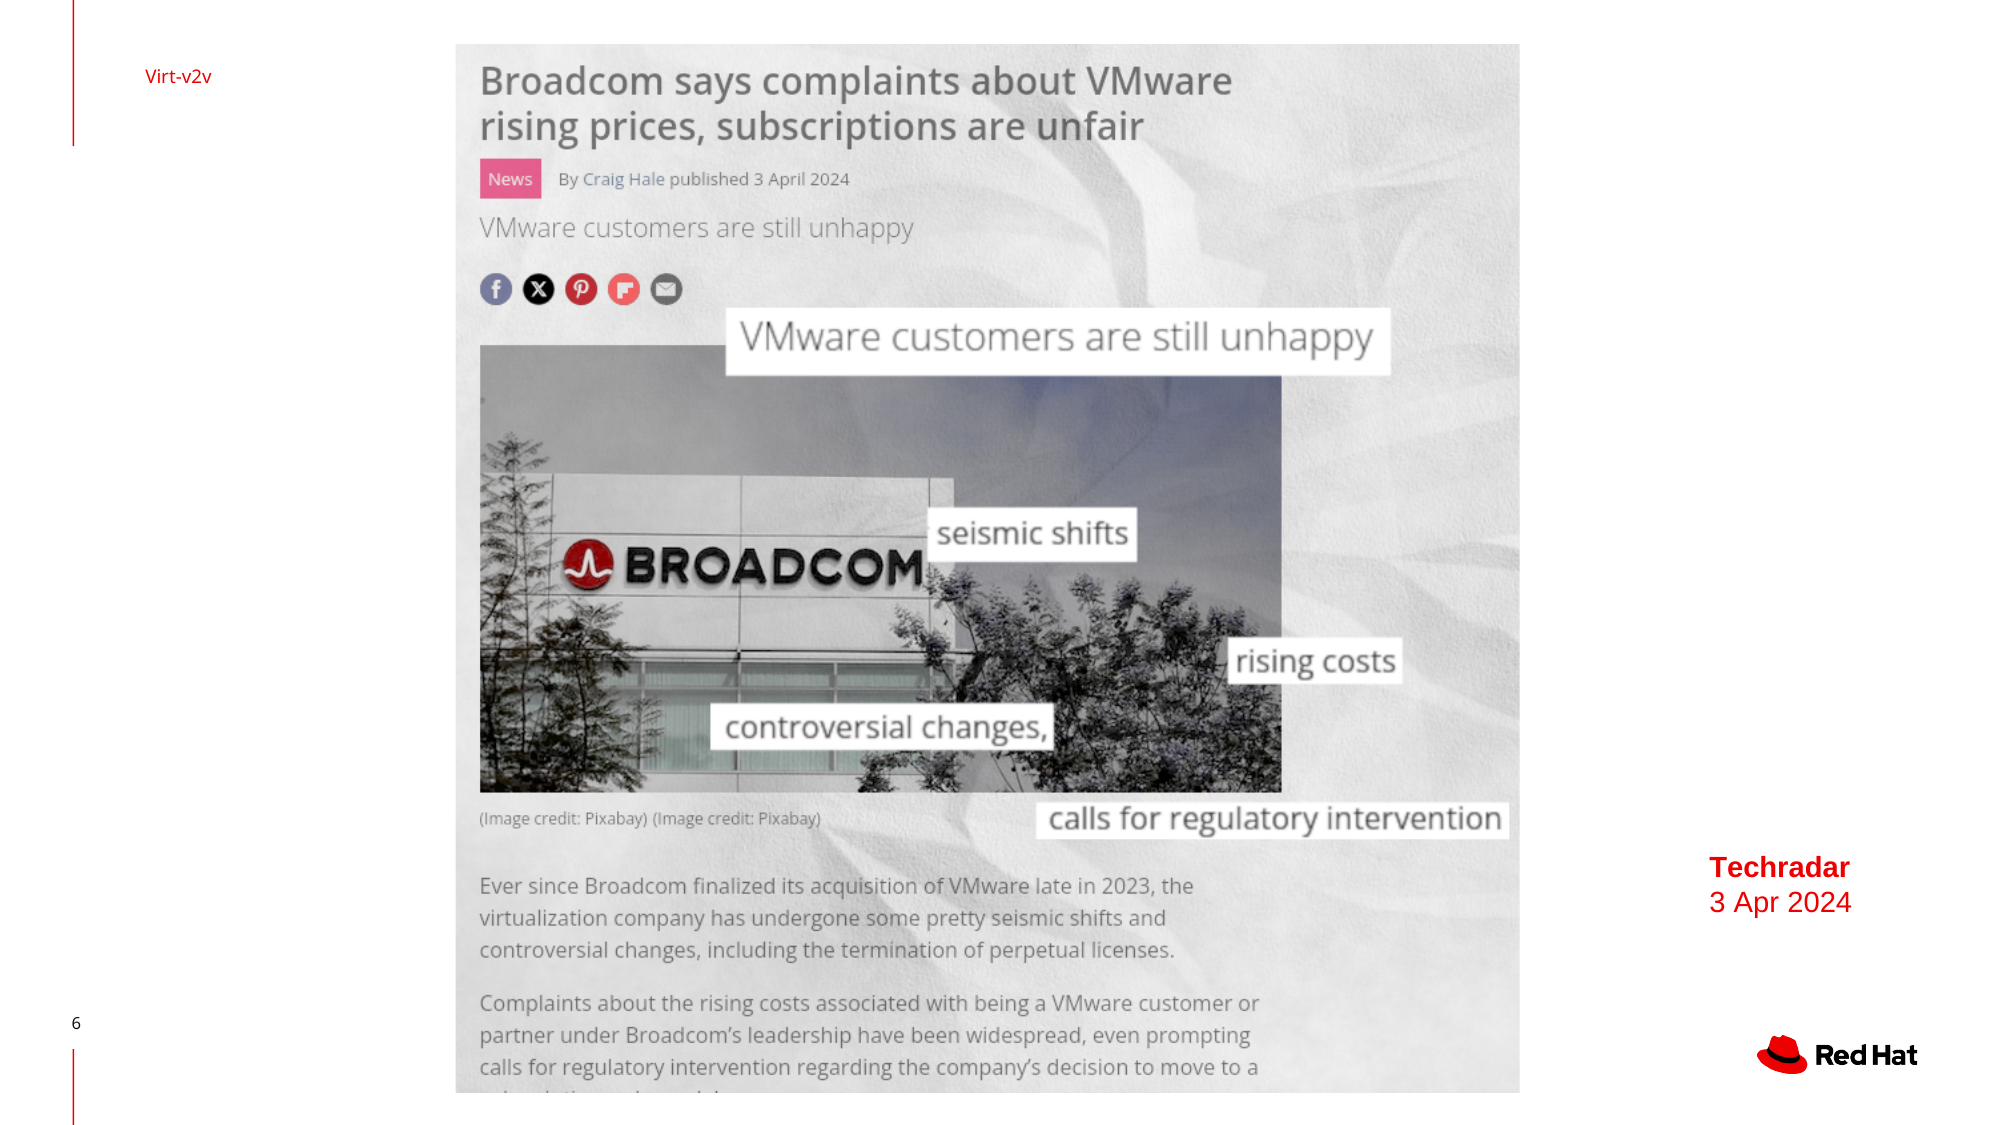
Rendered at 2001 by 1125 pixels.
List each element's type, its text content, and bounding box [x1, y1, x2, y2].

text_box Virt-v2v [73, 9, 918, 144]
picture [455, 44, 1520, 1093]
picture [1757, 1035, 1918, 1074]
text_box Techradar 3 Apr 2024 [1694, 840, 1907, 968]
